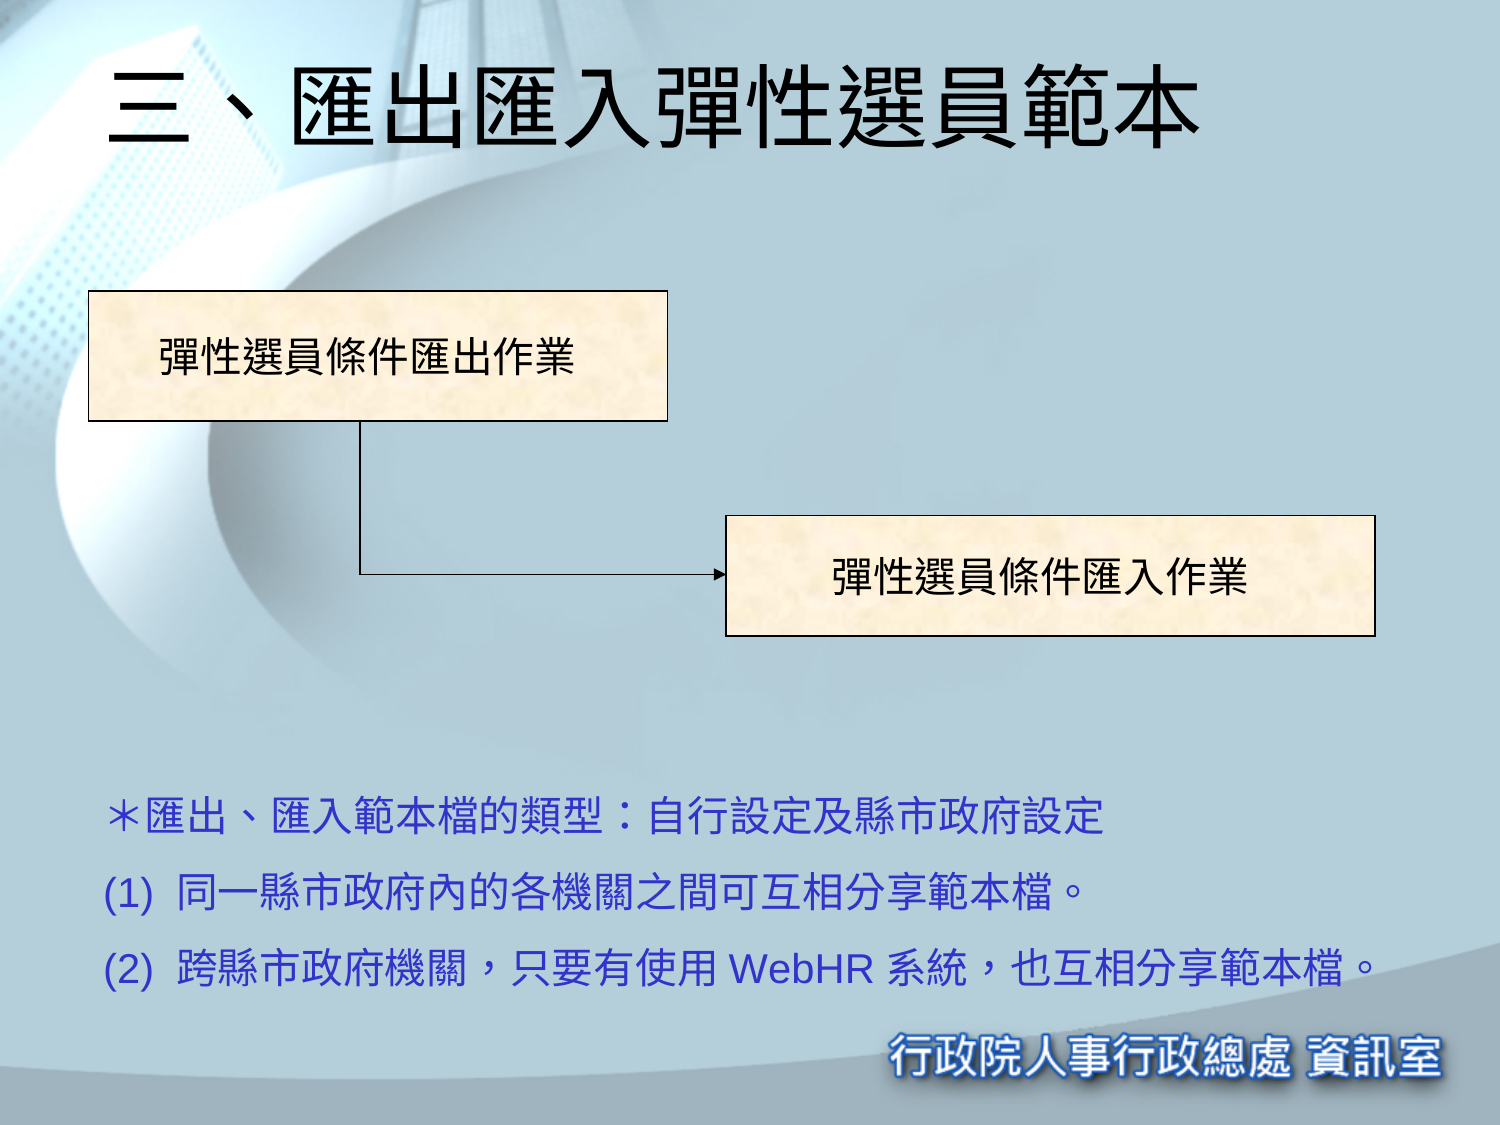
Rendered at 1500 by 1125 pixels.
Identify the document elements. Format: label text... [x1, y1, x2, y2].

text_box 彈性選員條件匯入作業 [726, 515, 1376, 637]
text_box 彈性選員條件匯出作業 [88, 290, 668, 421]
text_box ＊匯出、匯入範本檔的類型：自行設定及縣市政府設定 (1) 同一縣市政府內的各機關之間可互相分享範本檔。 (2) 跨縣市政府機關，只要有使用WebHR系統，也互相分享範本檔。 [88, 782, 1447, 1001]
text_box 三、匯出匯入彈性選員範本 [88, 42, 1220, 169]
picture [0, 0, 1500, 1125]
